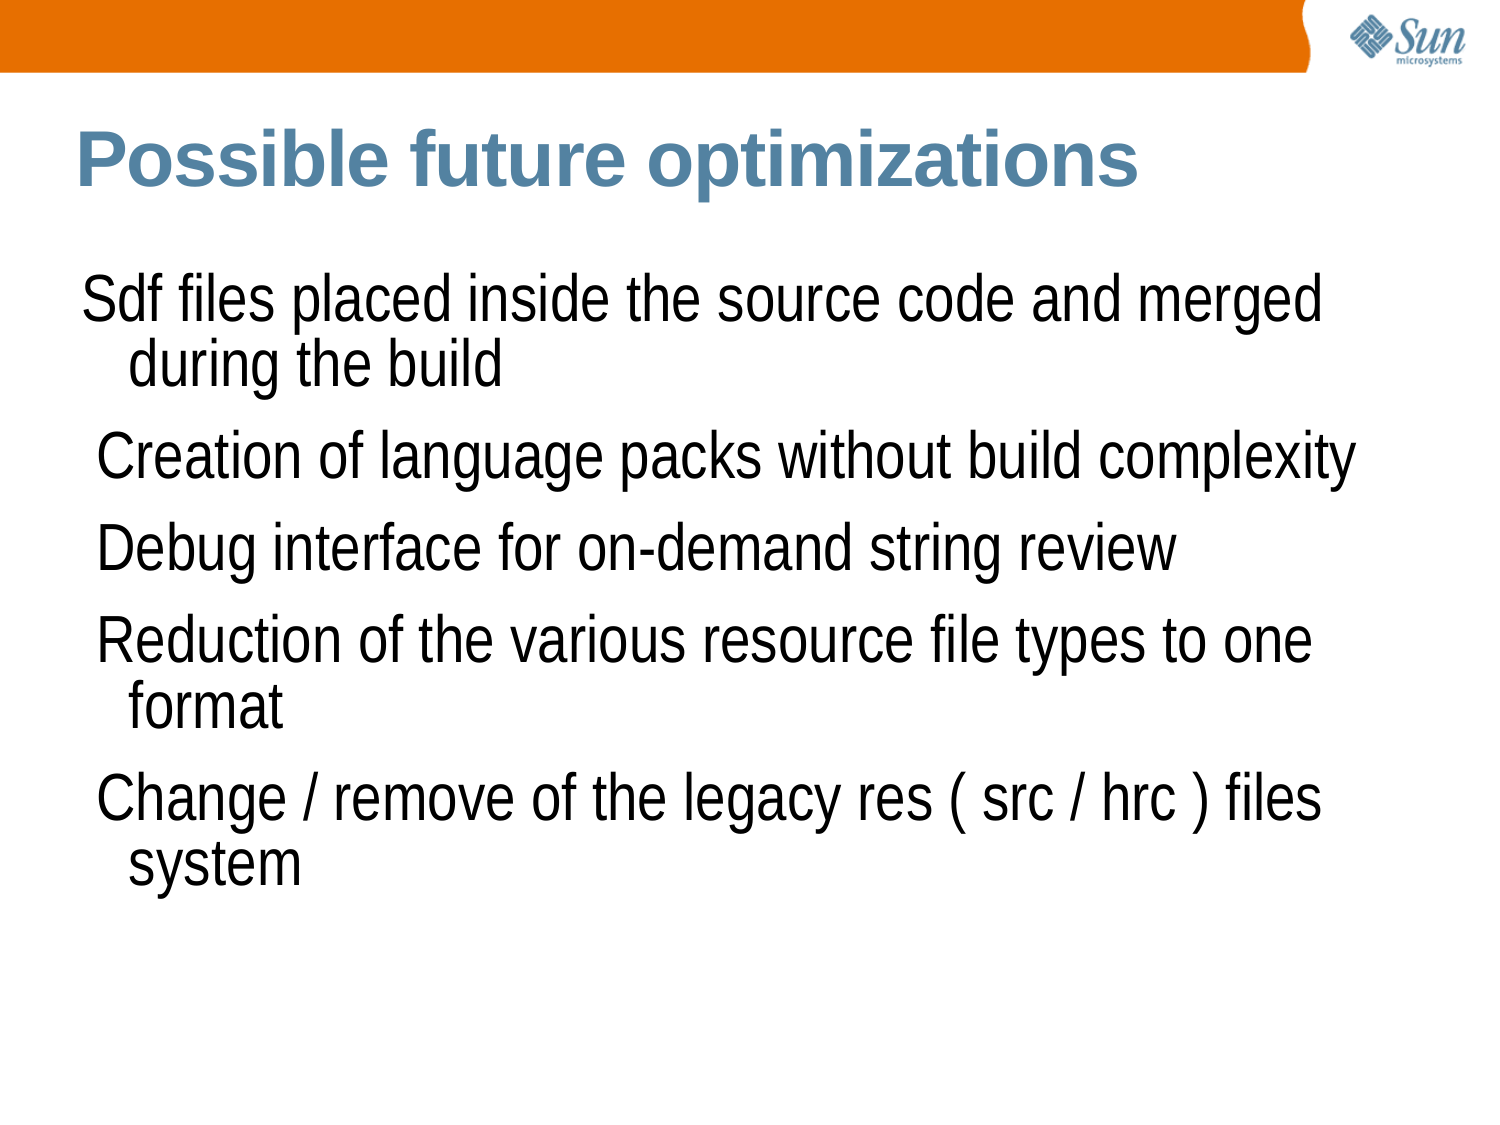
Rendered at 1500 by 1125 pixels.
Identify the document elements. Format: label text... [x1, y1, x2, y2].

list Sdf files placed inside the source code and merged during the build Creation of language packs without build complexity Debug interface for on-demand string review Reduction of the various resource file types to one format Change / remove of the legacy res ( src / hrc ) files system [61, 268, 1399, 1017]
picture [0, 0, 1500, 75]
title Possible future optimizations [75, 122, 1438, 228]
